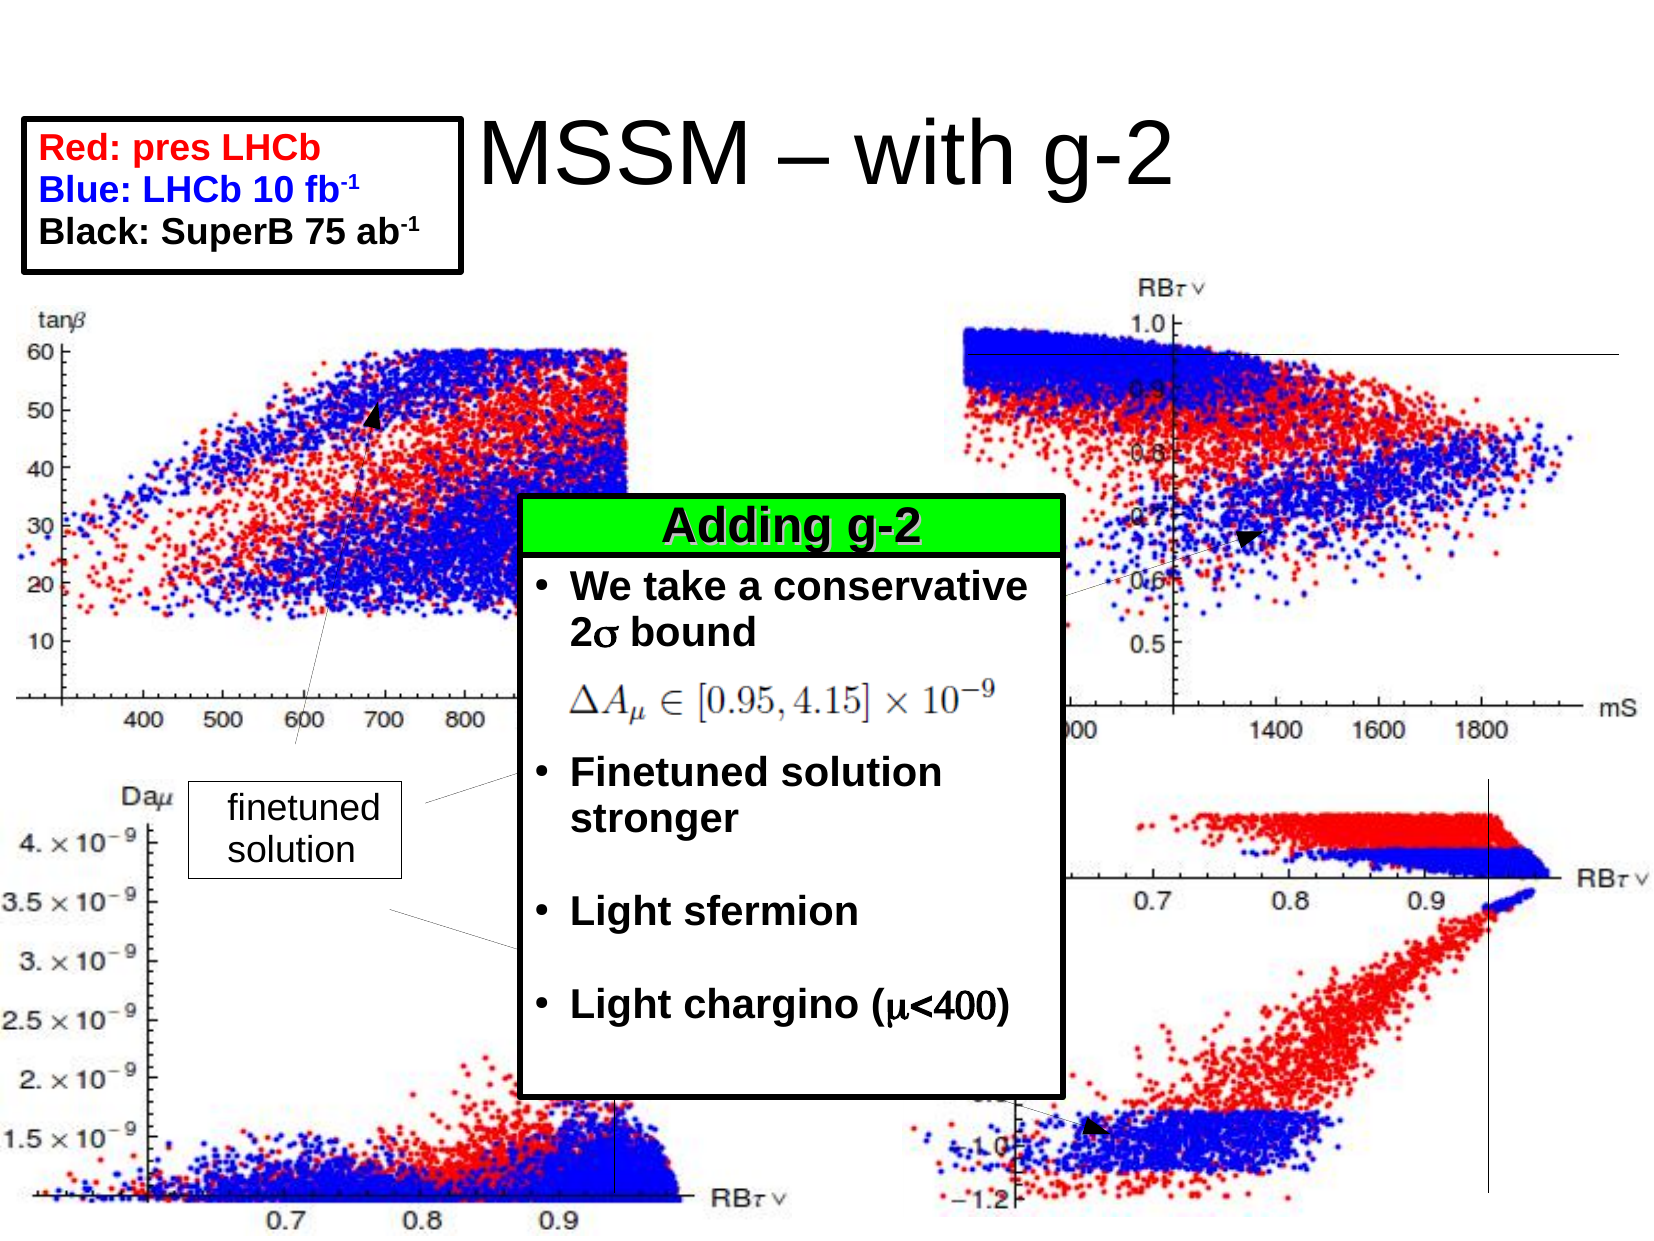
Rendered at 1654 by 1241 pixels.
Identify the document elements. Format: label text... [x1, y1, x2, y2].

title MSSM – with g-2 [82, 49, 1571, 257]
text_box finetuned solution [212, 782, 401, 878]
text_box Red: pres LHCb Blue: LHCb 10 fb-1 Black: SuperB 75 ab-1 [27, 122, 458, 263]
picture [902, 763, 1654, 1217]
picture [944, 271, 1642, 745]
picture [0, 779, 792, 1236]
picture [565, 661, 1004, 734]
text_box We take a conservative 2s bound Finetuned solution stronger Light sfermion Light chargino (m<400) [523, 558, 1060, 1094]
picture [189, 782, 212, 878]
picture [16, 305, 697, 733]
text_box Adding g-2 [519, 496, 1063, 552]
